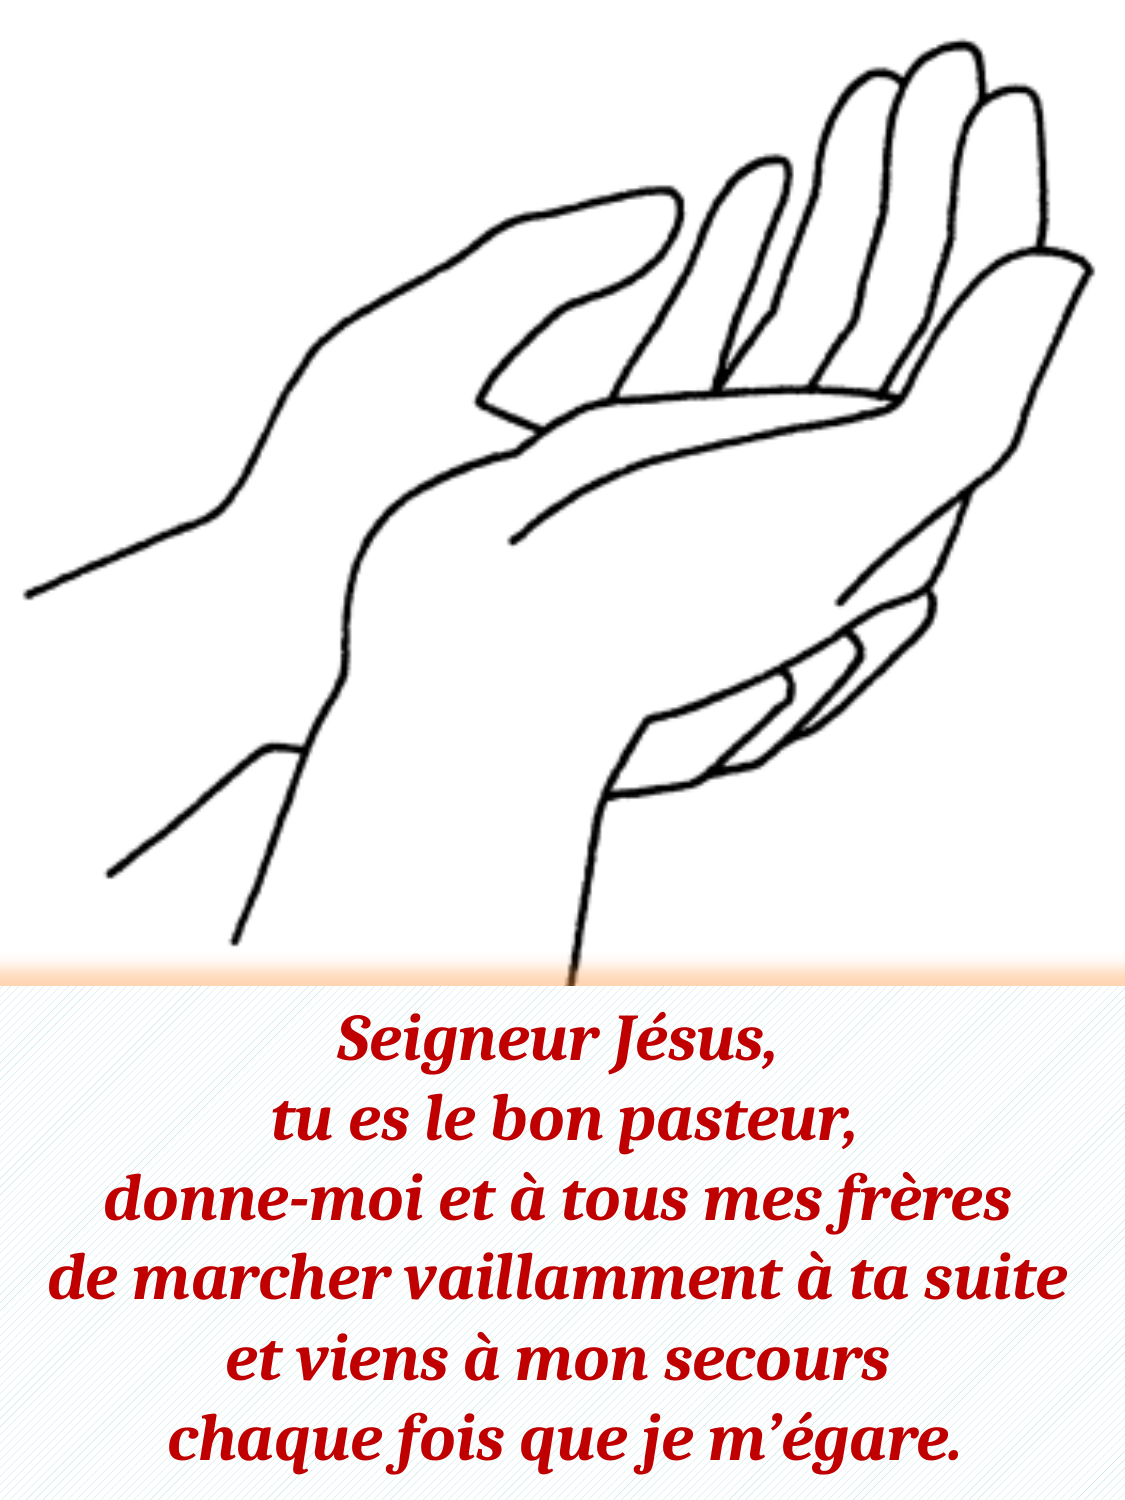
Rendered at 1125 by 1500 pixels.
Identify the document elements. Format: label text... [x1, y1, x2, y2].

picture [0, 0, 1125, 962]
text_box Seigneur Jésus, tu es le bon pasteur, donne-moi et à tous mes frères de marcher vaillamment à ta suite et viens à mon secours chaque fois que je m’égare. [0, 986, 1125, 1500]
